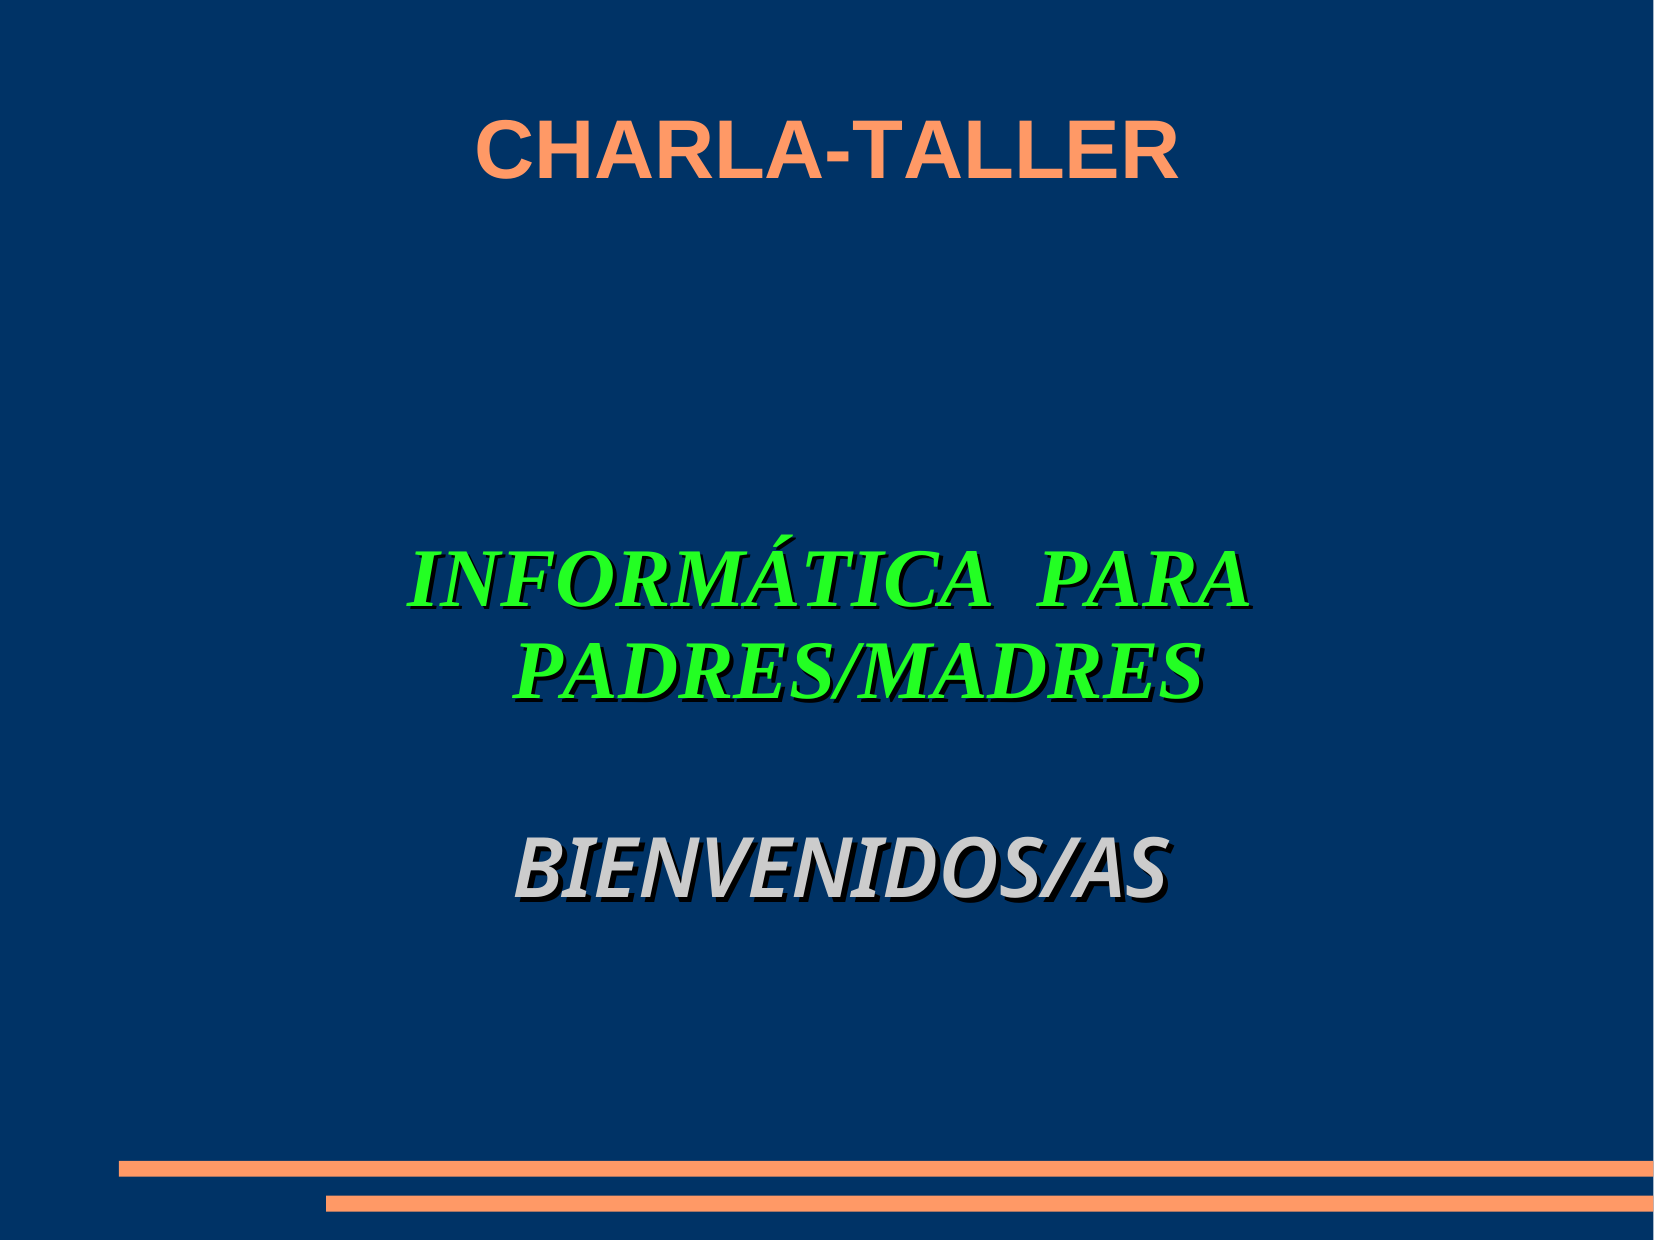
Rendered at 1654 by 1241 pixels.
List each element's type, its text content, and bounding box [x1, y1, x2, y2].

subtitle INFORMÁTICA PARA PADRES/MADRES BIENVENIDOS/AS [121, 322, 1561, 1132]
title CHARLA-TALLER [121, 46, 1534, 254]
